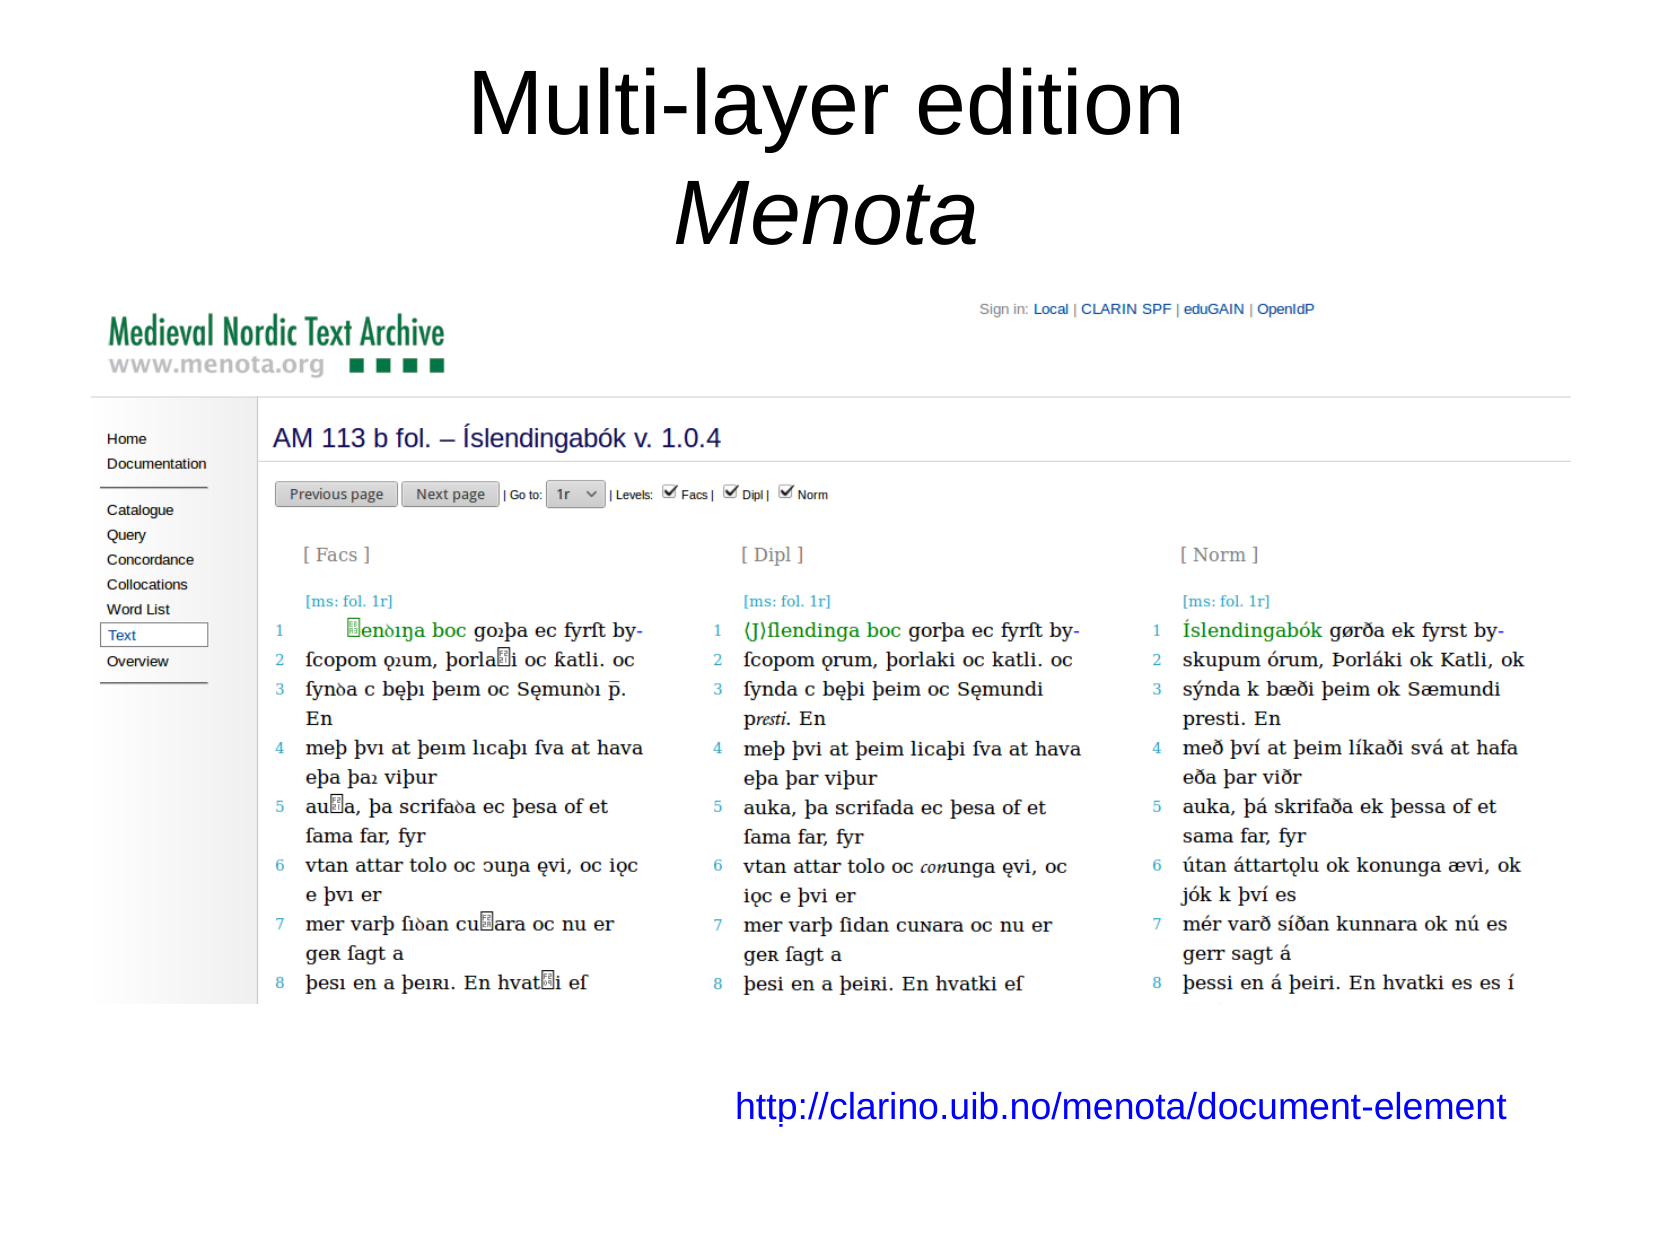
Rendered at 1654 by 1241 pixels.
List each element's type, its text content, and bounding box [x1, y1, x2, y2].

text_box Multi-layer edition Menota [82, 49, 1571, 257]
picture [82, 296, 1571, 1004]
text_box http://clarino.uib.no/menota/document-element [720, 1074, 1548, 1174]
